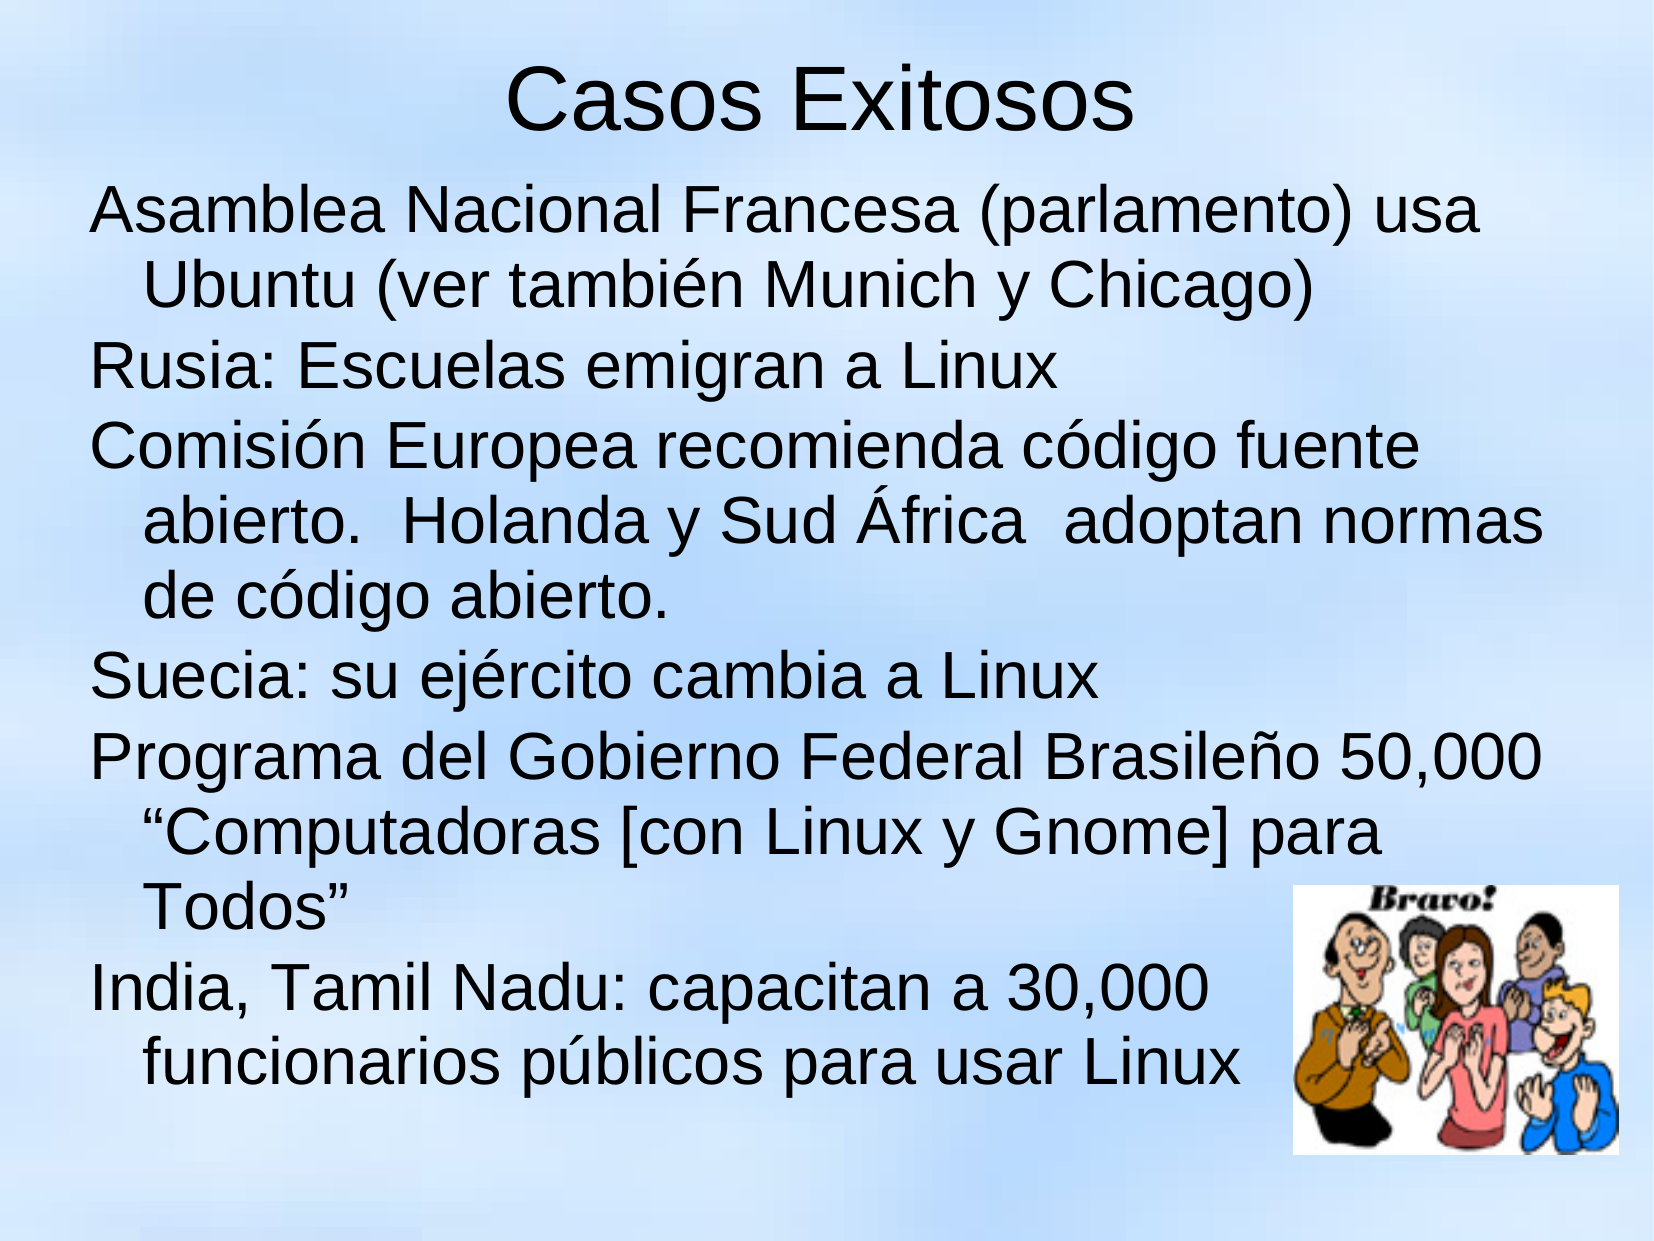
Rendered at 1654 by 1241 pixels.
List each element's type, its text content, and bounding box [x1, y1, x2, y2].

picture [0, 0, 1654, 1241]
title Casos Exitosos [76, 19, 1565, 178]
list Asamblea Nacional Francesa (parlamento) usa Ubuntu (ver también Munich y Chicago) Rusia: Escuelas emigran a Linux Comisión Europea recomienda código fuente abierto. Holanda y Sud África adoptan normas de código abierto. Suecia: su ejército cambia a Linux Programa del Gobierno Federal Brasileño 50,000 “Computadoras [con Linux y Gnome] para Todos” India, Tamil Nadu: capacitan a 30,000 funcionarios públicos para usar Linux [71, 172, 1560, 1100]
